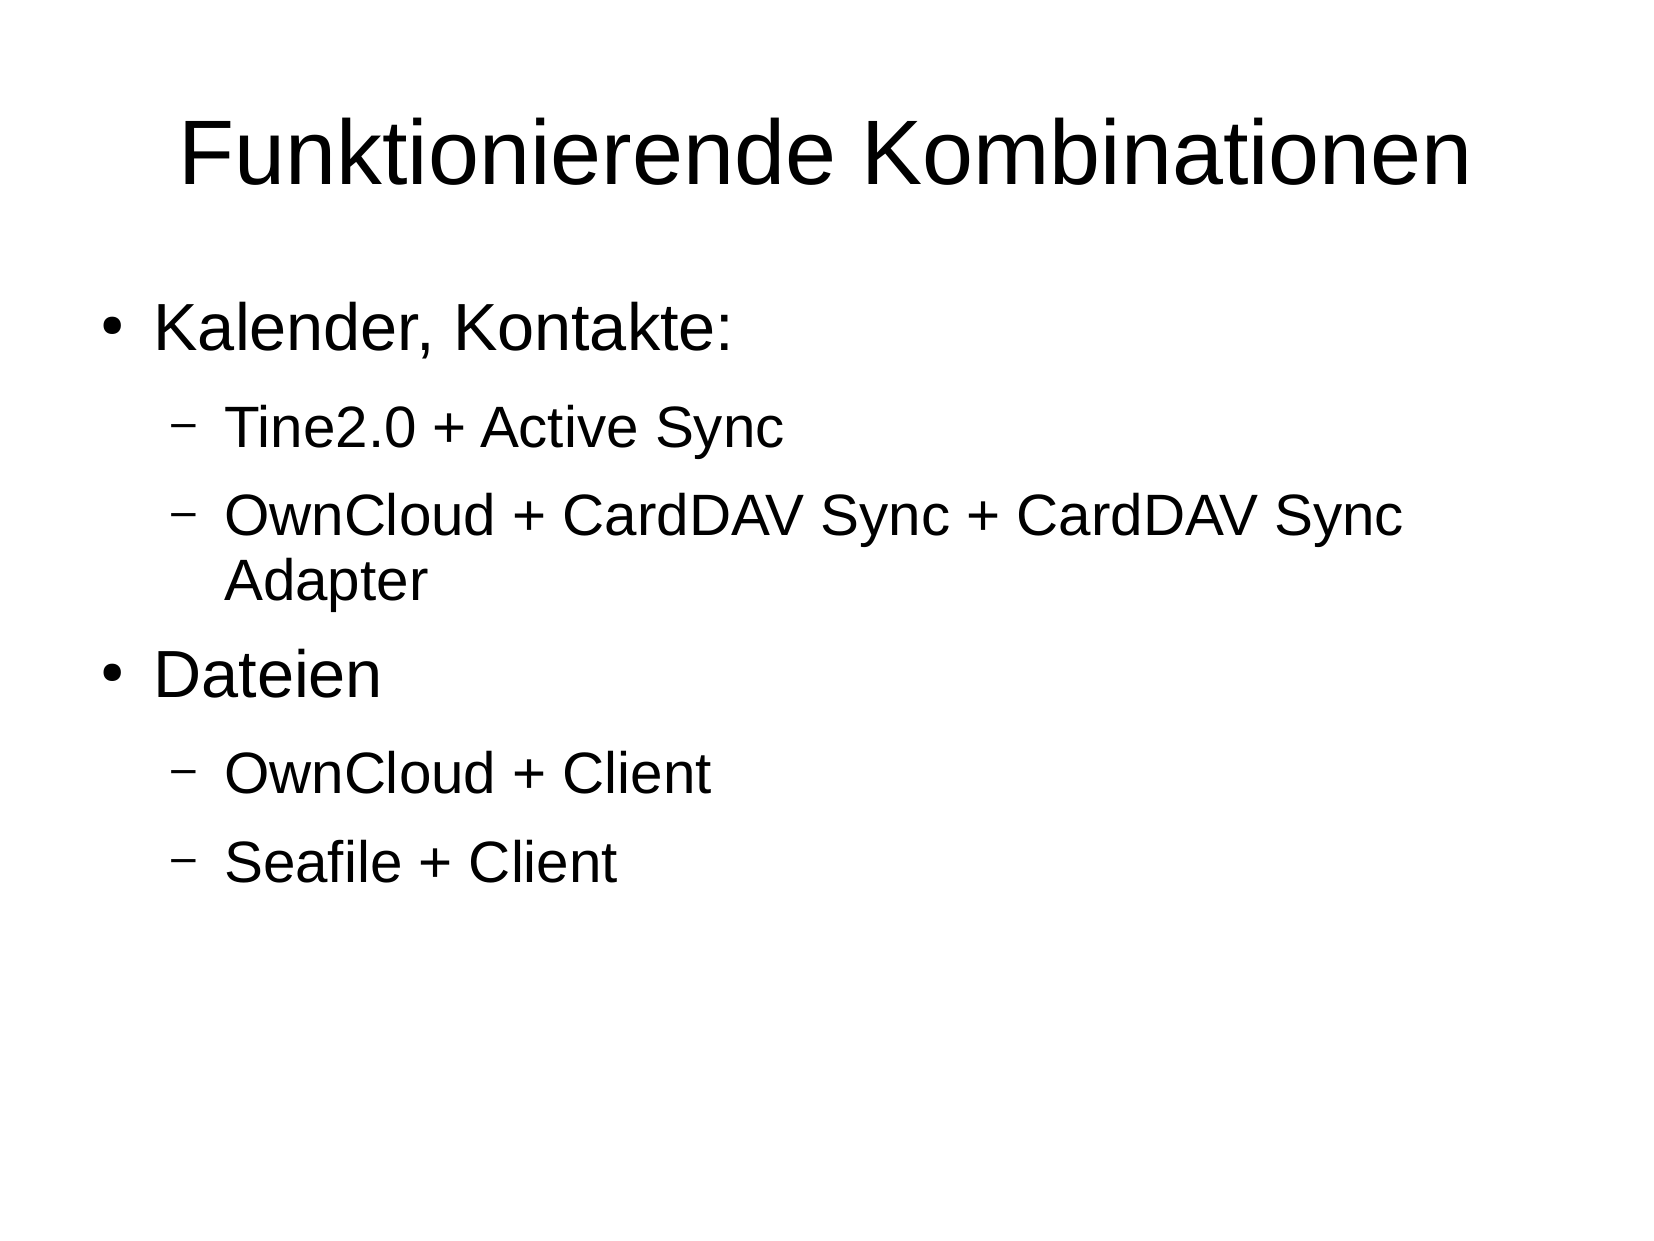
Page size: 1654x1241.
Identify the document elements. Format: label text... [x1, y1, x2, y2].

list Kalender, Kontakte: Tine2.0 + Active Sync OwnCloud + CardDAV Sync + CardDAV Sync Adapter Dateien OwnCloud + Client Seafile + Client [82, 290, 1538, 1010]
title Funktionierende Kombinationen [82, 49, 1571, 257]
